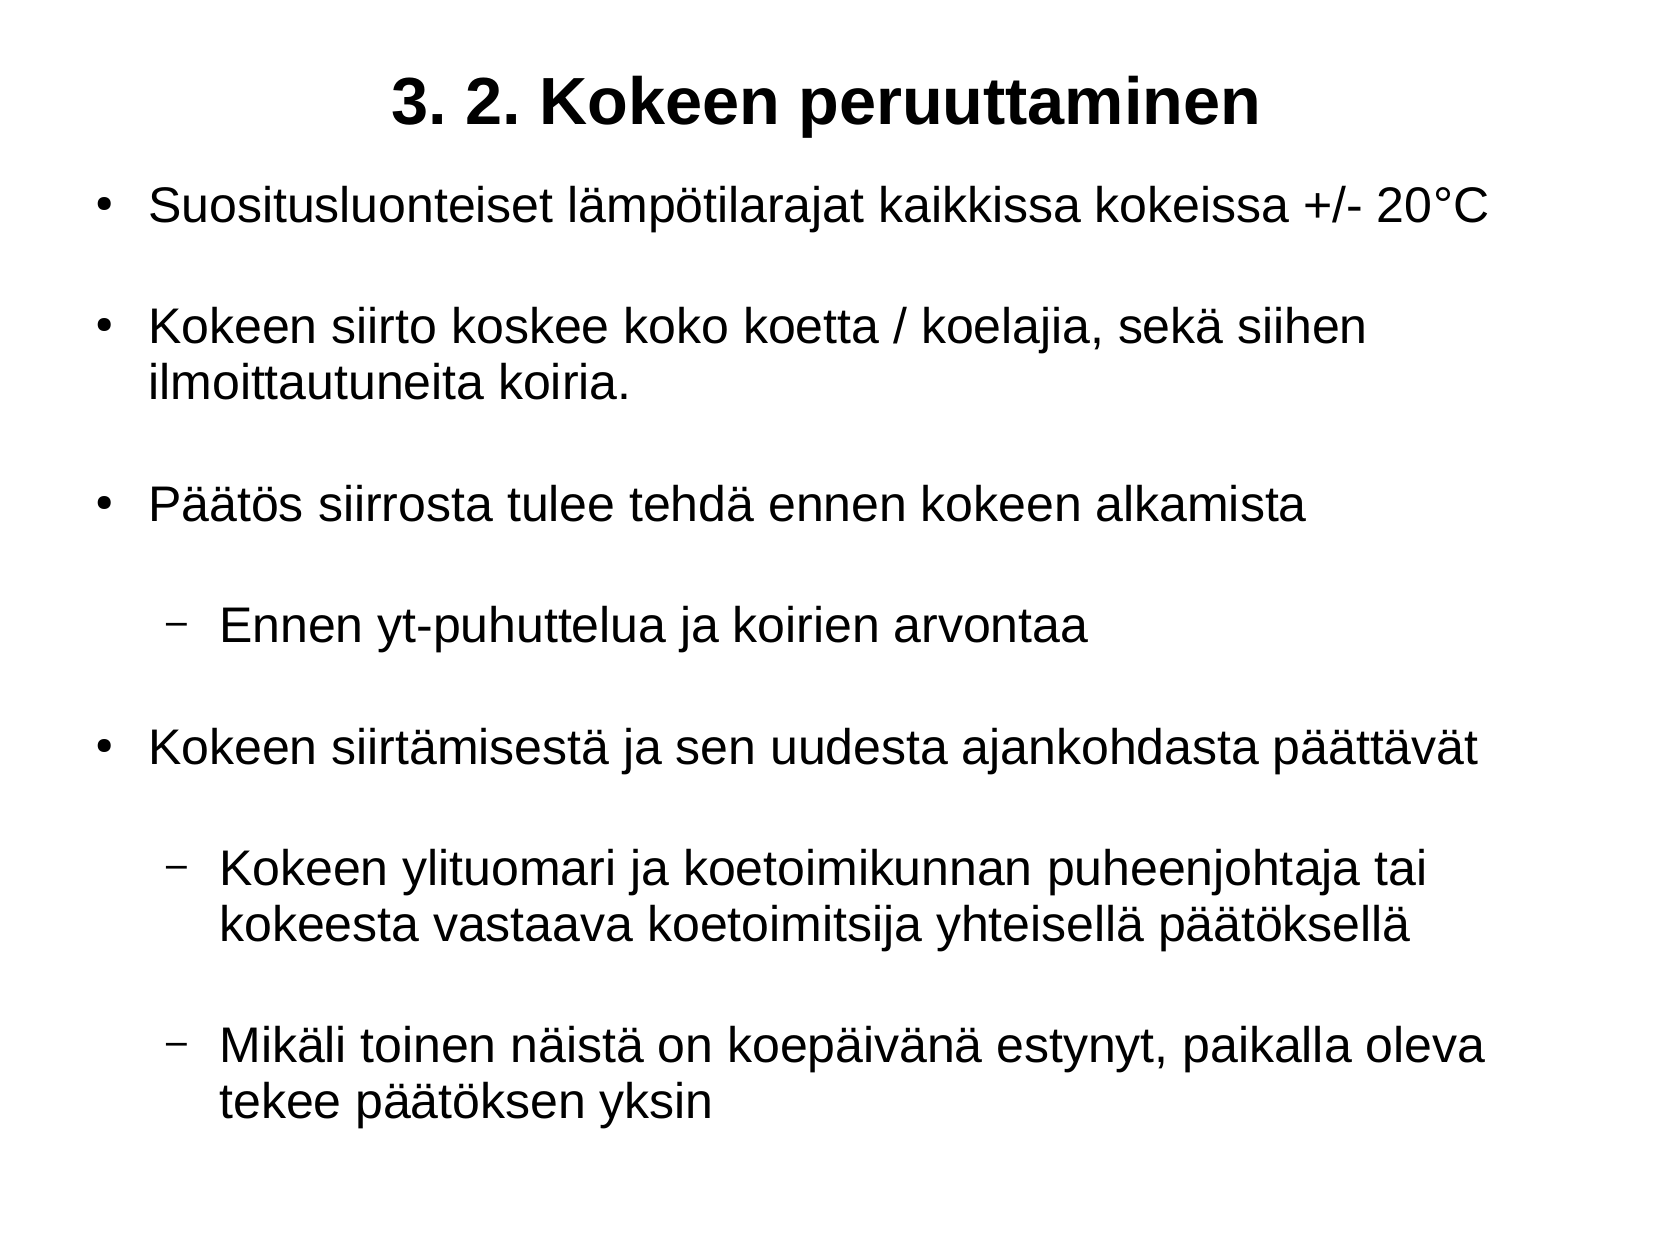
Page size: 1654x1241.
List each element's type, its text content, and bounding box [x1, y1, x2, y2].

list Suositusluonteiset lämpötilarajat kaikkissa kokeissa +/- 20°C Kokeen siirto koskee koko koetta / koelajia, sekä siihen ilmoittautuneita koiria. Päätös siirrosta tulee tehdä ennen kokeen alkamista Ennen yt-puhuttelua ja koirien arvontaa Kokeen siirtämisestä ja sen uudesta ajankohdasta päättävät Kokeen ylituomari ja koetoimikunnan puheenjohtaja tai kokeesta vastaava koetoimitsija yhteisellä päätöksellä Mikäli toinen näistä on koepäivänä estynyt, paikalla oleva tekee päätöksen yksin [77, 177, 1566, 1241]
title 3. 2. Kokeen peruuttaminen [82, 49, 1571, 154]
